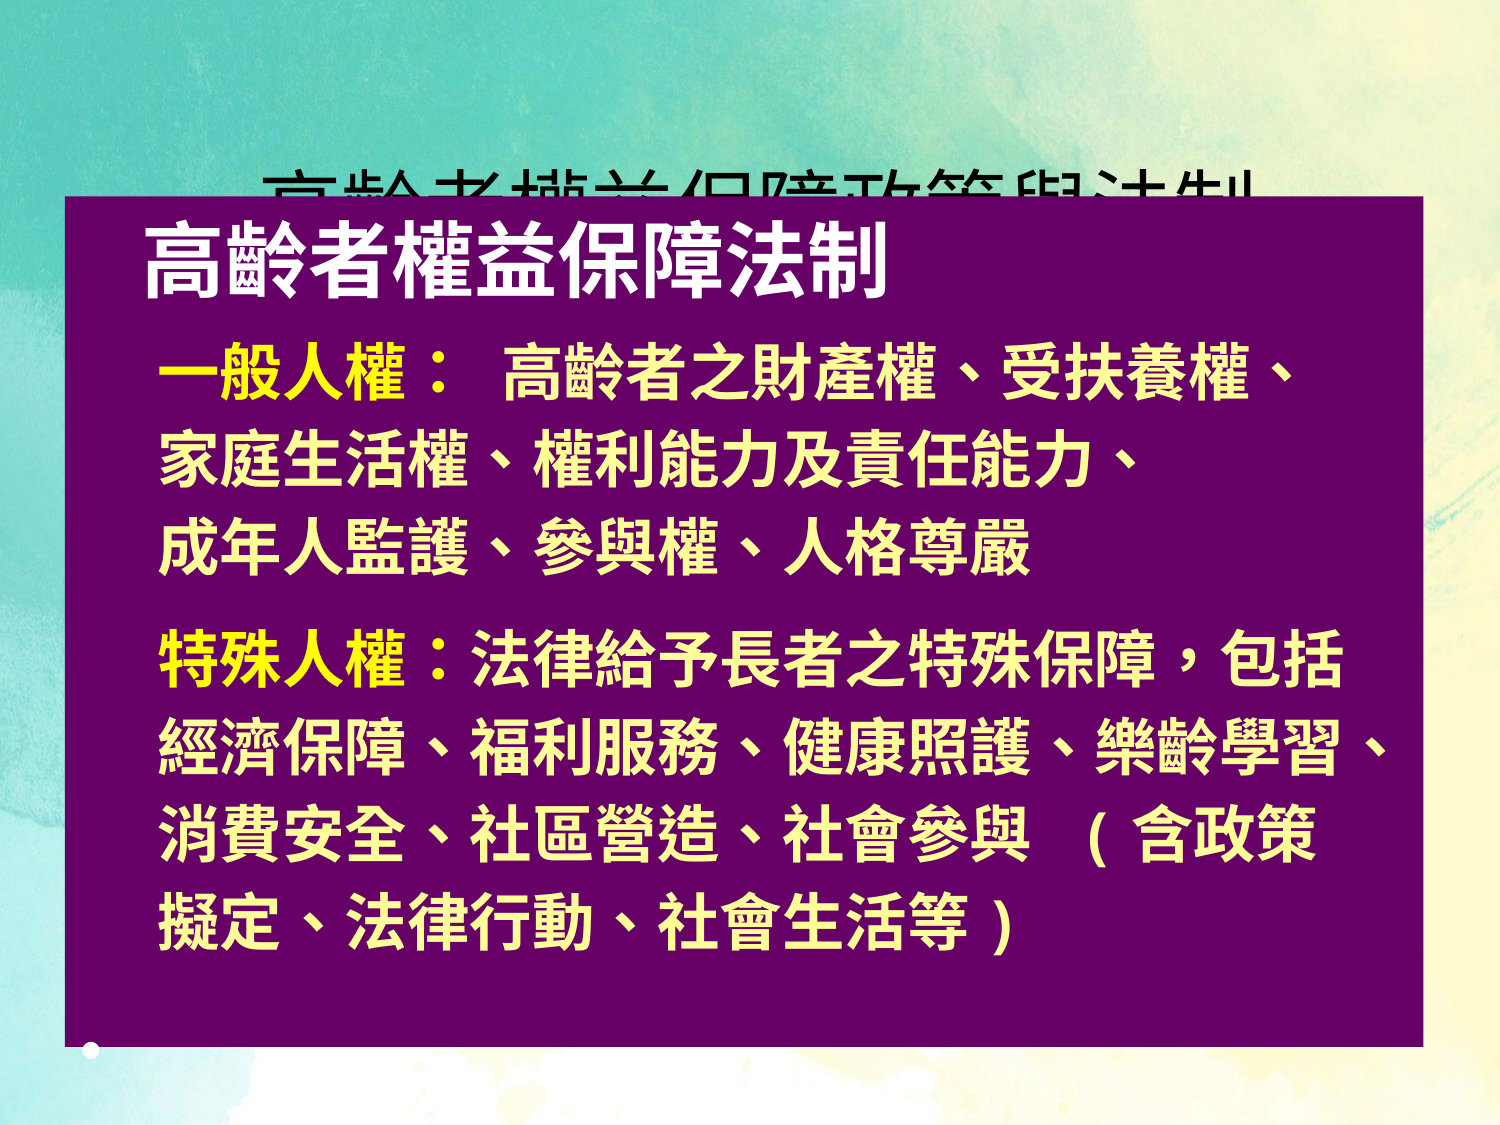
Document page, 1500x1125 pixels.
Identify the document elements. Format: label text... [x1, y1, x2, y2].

list 高齡者權益保障法制 一般人權： 高齡者之財產權、受扶養權、 家庭生活權、權利能力及責任能力、 成年人監護、參與權、人格尊嚴 特殊人權：法律給予長者之特殊保障，包括 經濟保障、福利服務、健康照護、樂齡學習、 消費安全、社區營造、社會參與 (含政策 擬定、法律行動、社會生活等) [64, 196, 1424, 1047]
title 高齡者權益保障政策與法制 [88, 149, 1427, 232]
